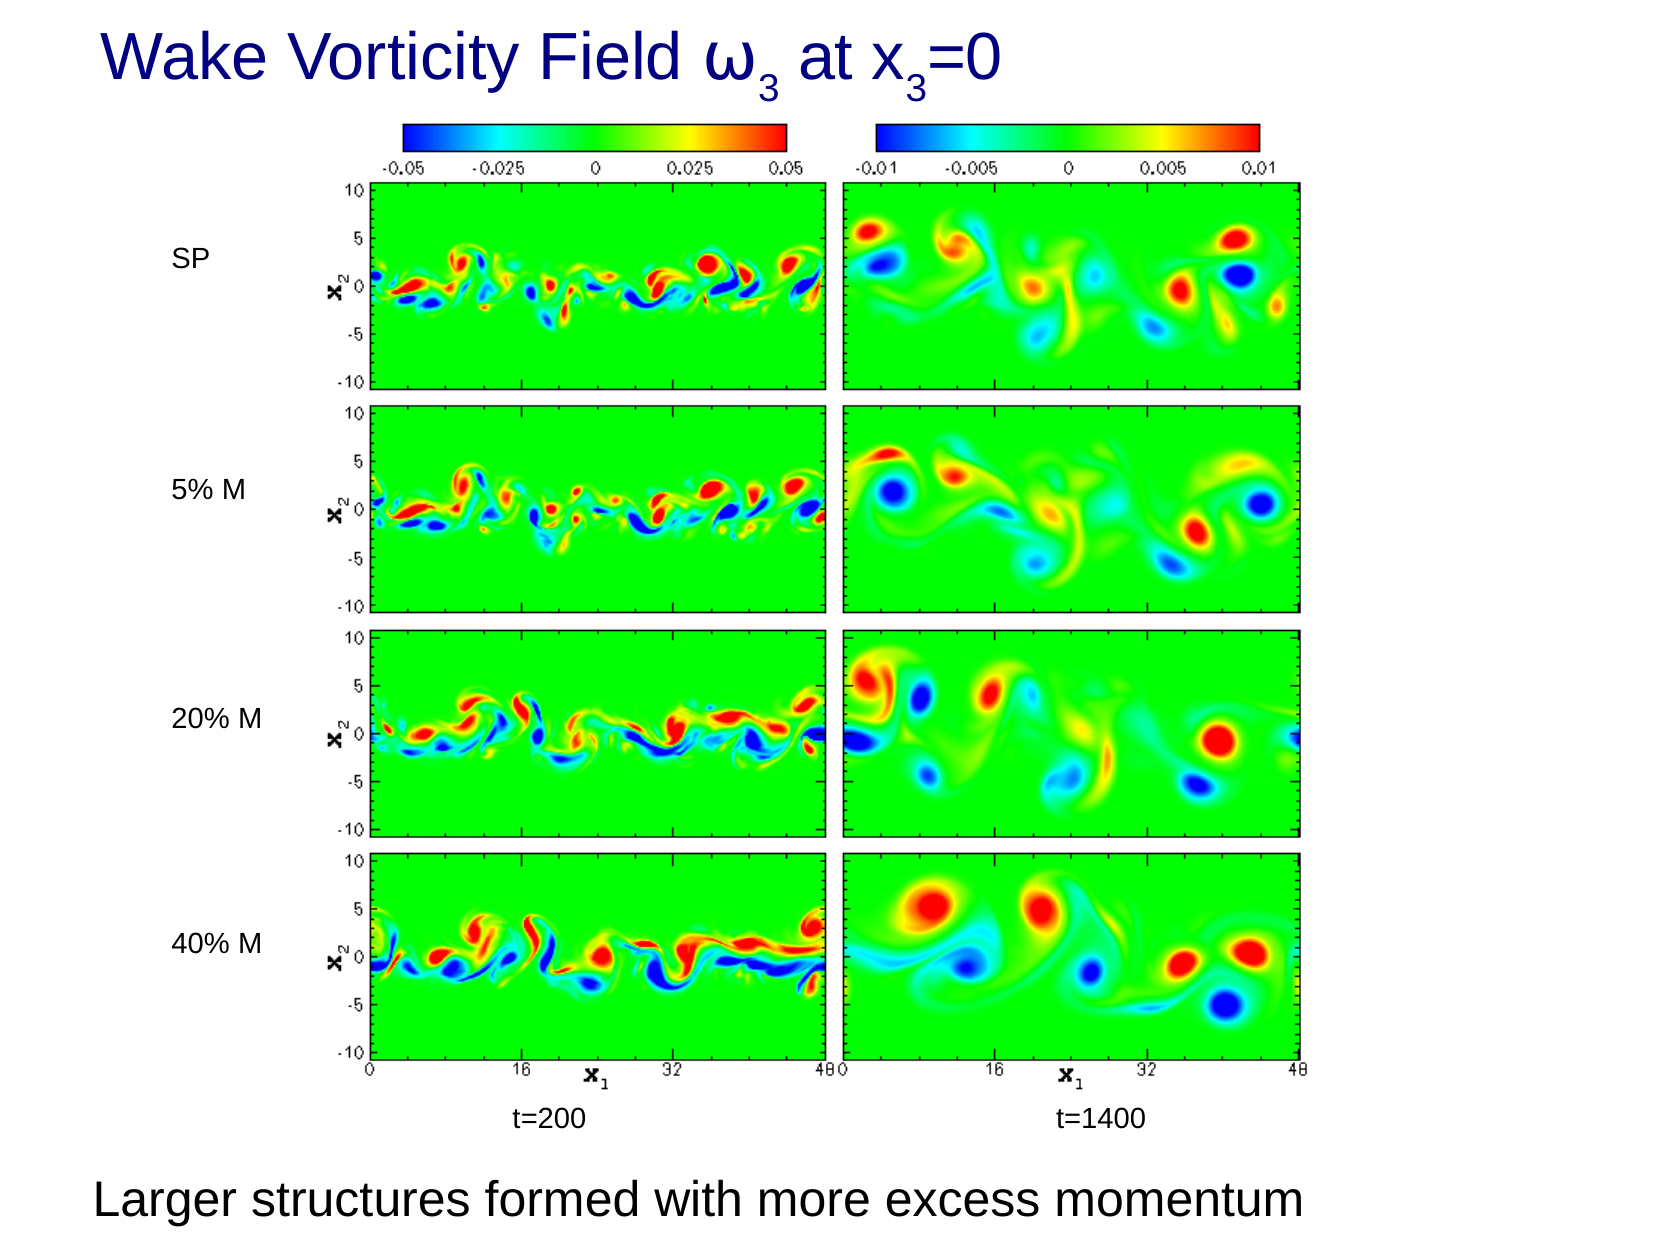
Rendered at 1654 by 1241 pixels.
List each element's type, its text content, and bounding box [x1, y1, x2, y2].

text_box 20% M [156, 694, 313, 761]
text_box t=1400 [1041, 1094, 1199, 1143]
text_box t=200 [497, 1094, 656, 1143]
list Larger structures formed with more excess momentum [75, 1143, 1388, 1241]
text_box 40% M [156, 919, 313, 986]
text_box SP [156, 234, 313, 301]
title Wake Vorticity Field ω3 at x3=0 [82, 7, 1651, 120]
picture [325, 118, 1310, 1094]
text_box 5% M [156, 465, 313, 532]
